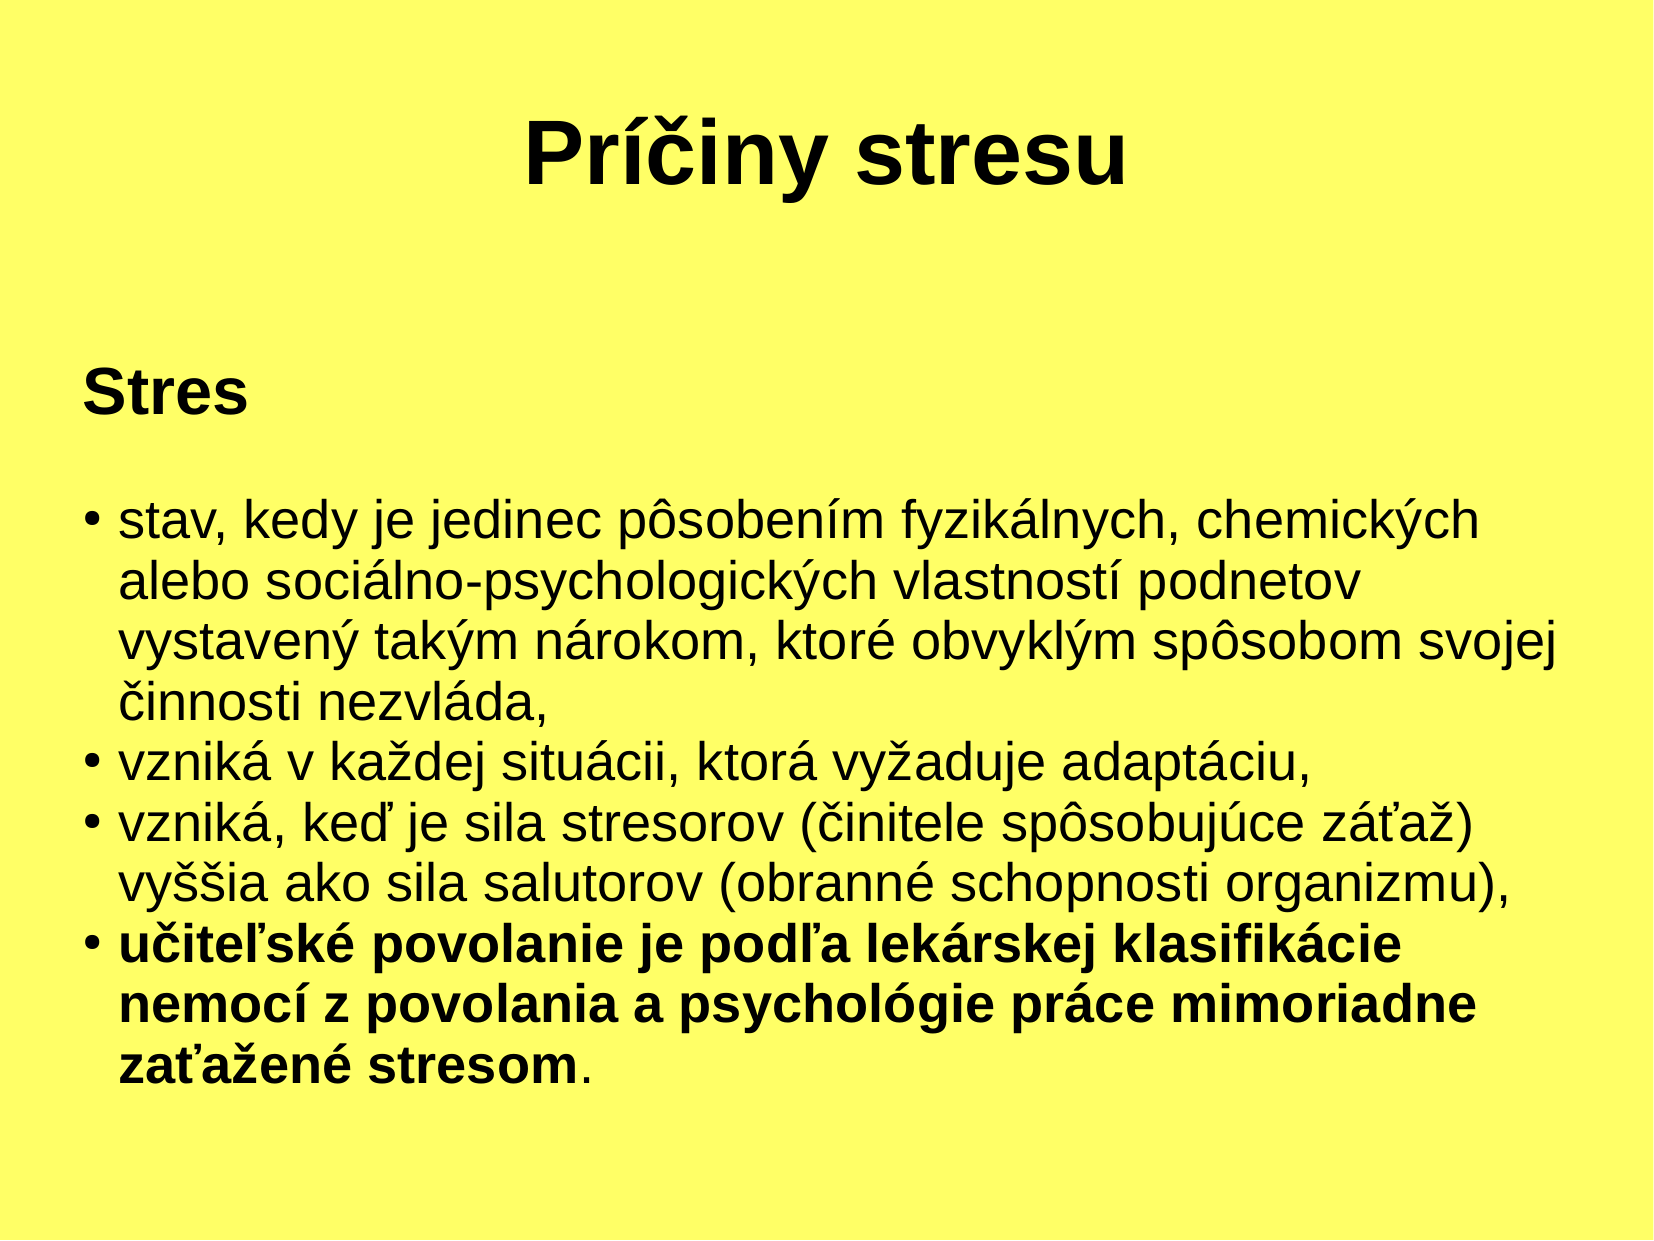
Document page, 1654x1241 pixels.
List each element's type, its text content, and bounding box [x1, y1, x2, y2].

title Príčiny stresu [82, 49, 1571, 257]
subtitle Stres stav, kedy je jedinec pôsobením fyzikálnych, chemických alebo sociálno-psychologických vlastností podnetov vystavený takým nárokom, ktoré obvyklým spôsobom svojej činnosti nezvláda, vzniká v každej situácii, ktorá vyžaduje adaptáciu, vzniká, keď je sila stresorov (činitele spôsobujúce záťaž) vyššia ako sila salutorov (obranné schopnosti organizmu), učiteľské povolanie je podľa lekárskej klasifikácie nemocí z povolania a psychológie práce mimoriadne zaťažené stresom. [82, 354, 1571, 1173]
